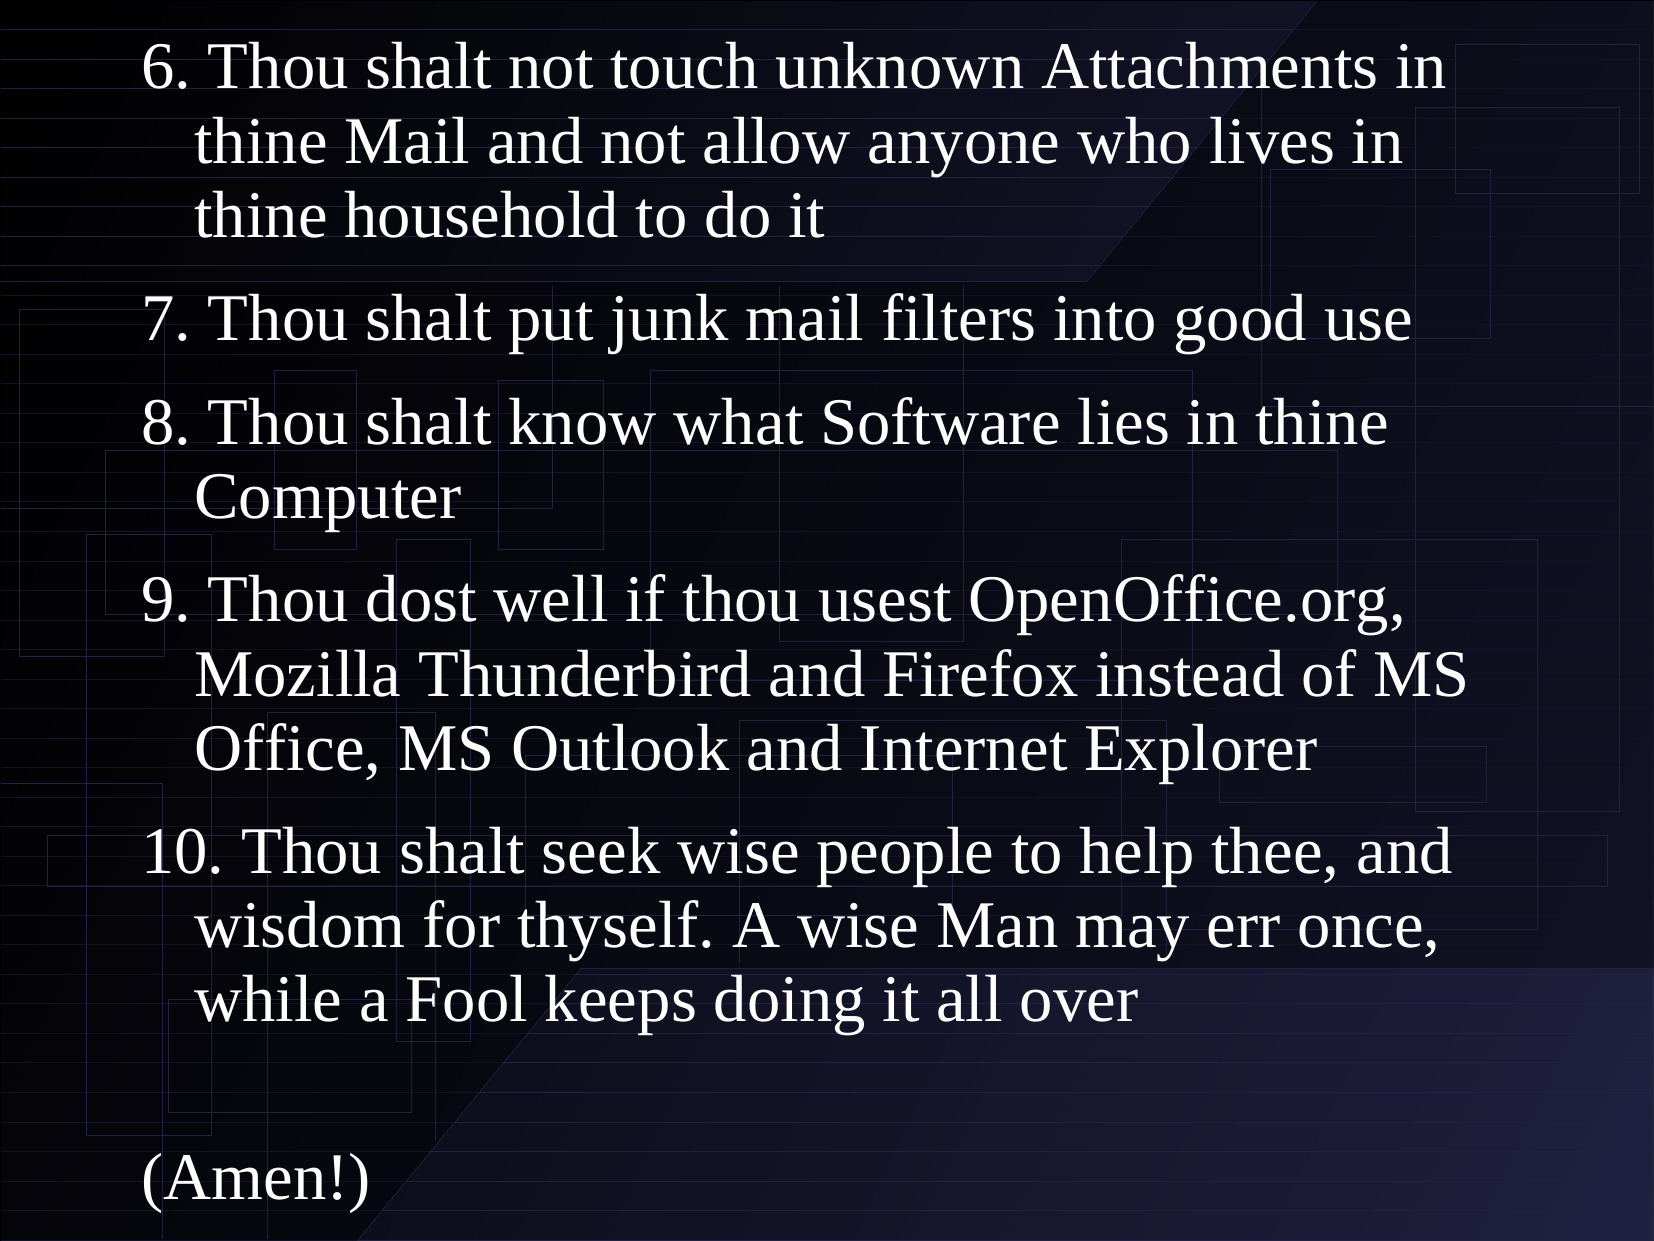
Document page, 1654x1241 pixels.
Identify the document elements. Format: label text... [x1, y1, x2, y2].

list 6. Thou shalt not touch unknown Attachments in thine Mail and not allow anyone who lives in thine household to do it 7. Thou shalt put junk mail filters into good use 8. Thou shalt know what Software lies in thine Computer 9. Thou dost well if thou usest OpenOffice.org, Mozilla Thunderbird and Firefox instead of MS Office, MS Outlook and Internet Explorer 10. Thou shalt seek wise people to help thee, and wisdom for thyself. A wise Man may err once, while a Fool keeps doing it all over (Amen!) [123, 29, 1536, 1214]
